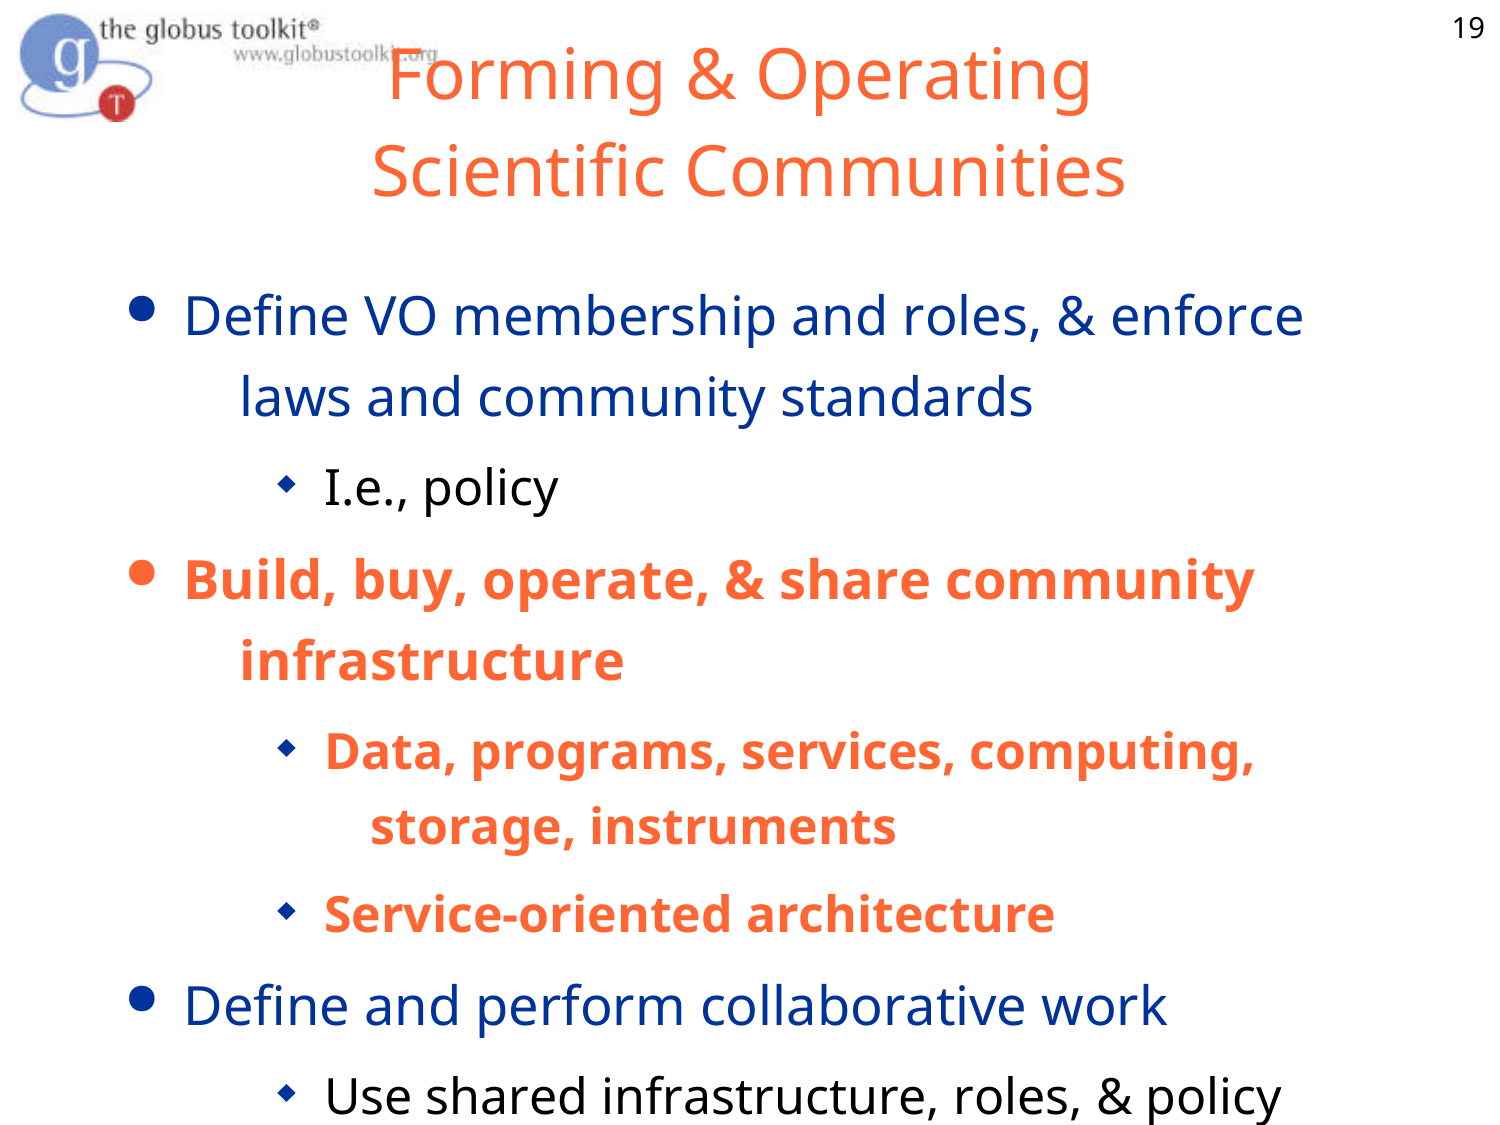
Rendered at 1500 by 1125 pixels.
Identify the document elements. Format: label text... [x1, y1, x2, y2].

title Forming & Operating Scientific Communities [112, 39, 1388, 225]
picture [17, 12, 438, 122]
list Define VO membership and roles, & enforce laws and community standards I.e., policy Build, buy, operate, & share community infrastructure Data, programs, services, computing, storage, instruments Service-oriented architecture Define and perform collaborative work Use shared infrastructure, roles, & policy Manage community workflow [112, 262, 1388, 1121]
